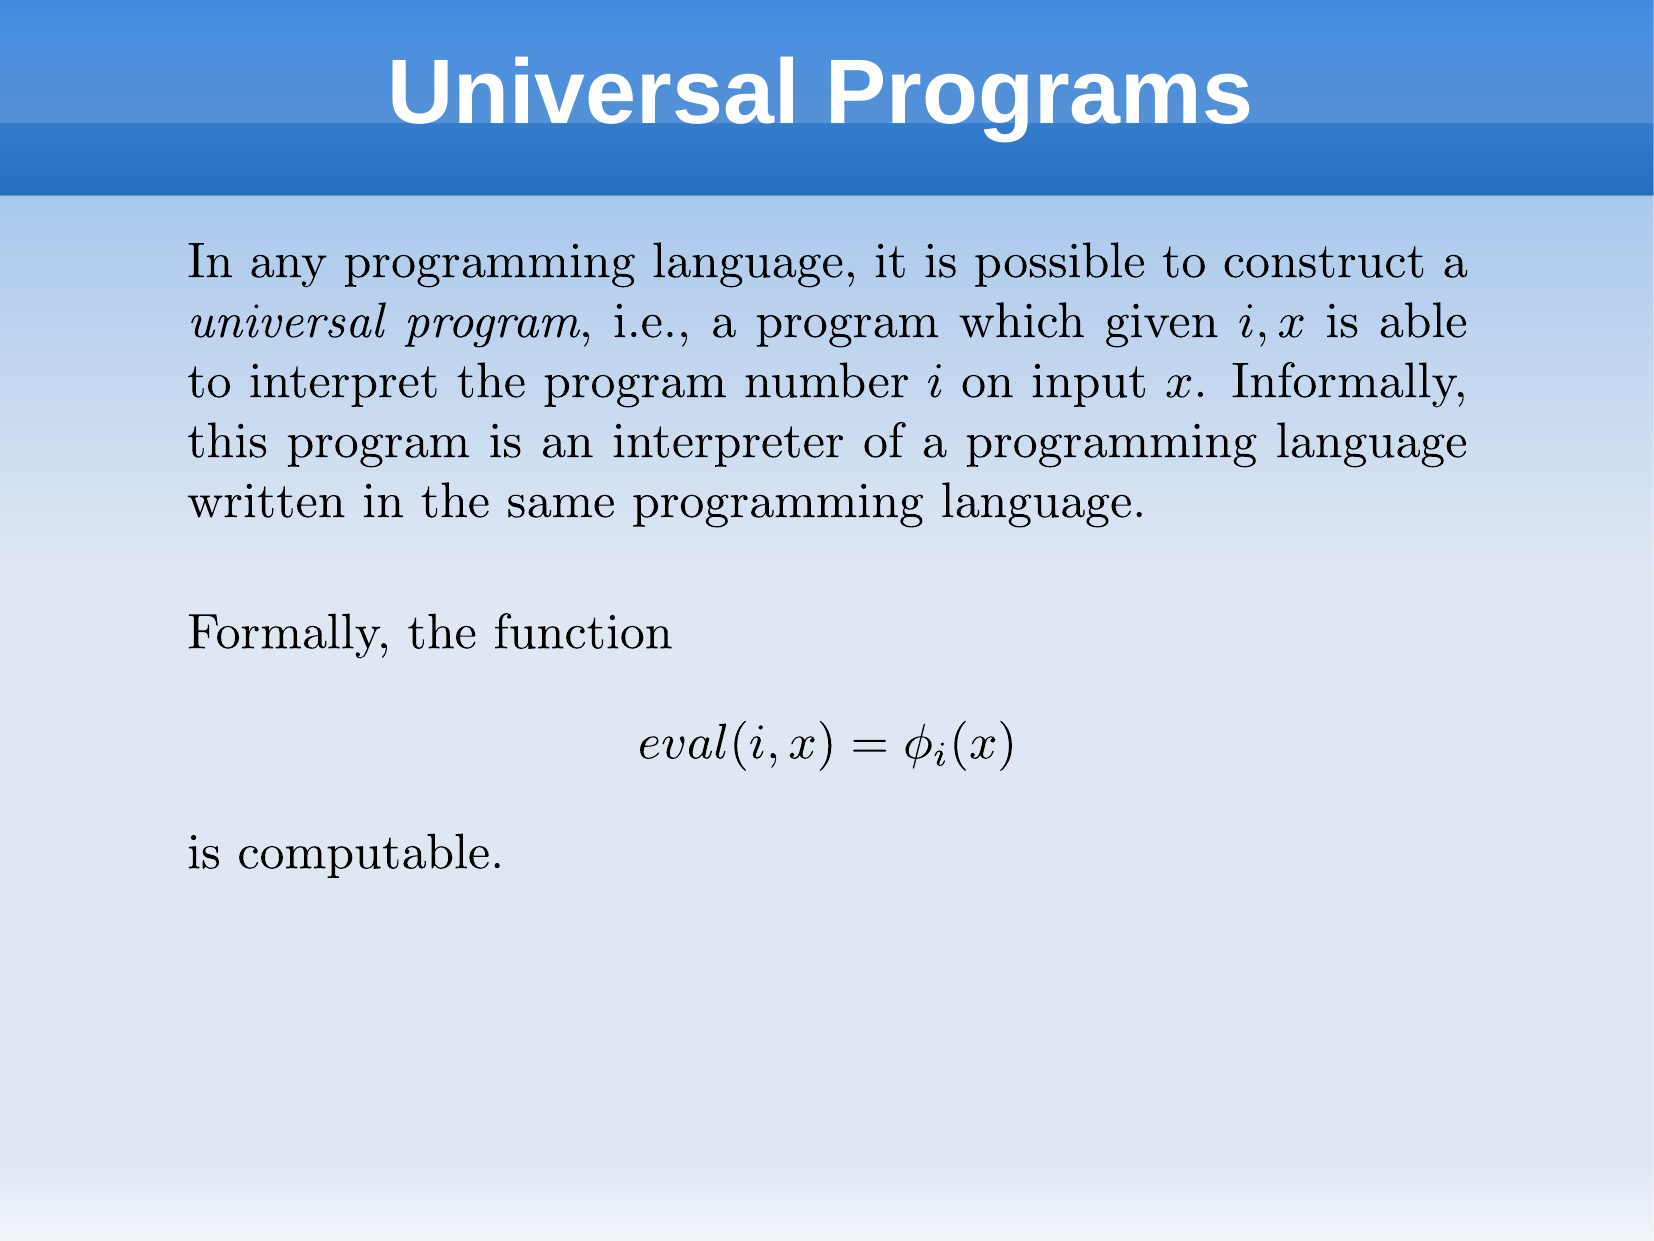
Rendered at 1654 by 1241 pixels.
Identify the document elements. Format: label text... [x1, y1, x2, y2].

title Universal Programs [76, 0, 1565, 188]
picture [0, 0, 1654, 1241]
